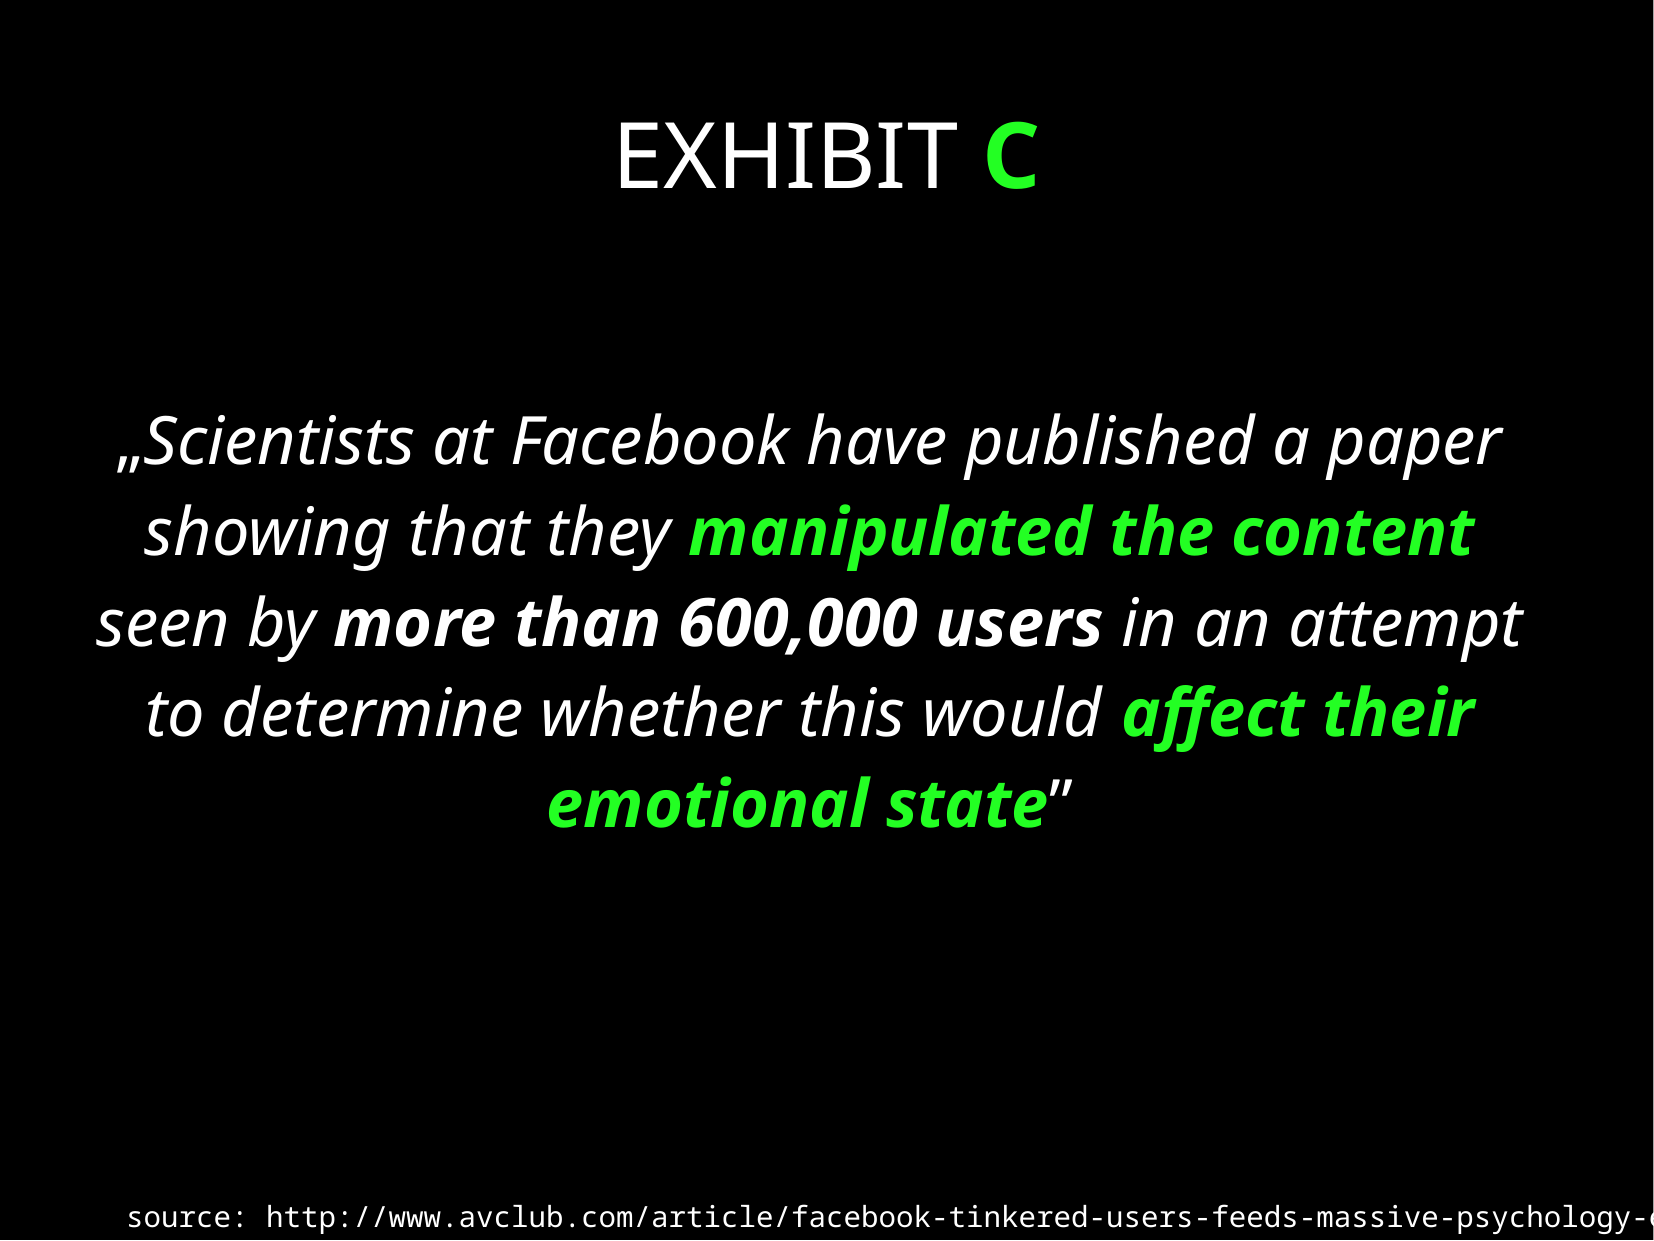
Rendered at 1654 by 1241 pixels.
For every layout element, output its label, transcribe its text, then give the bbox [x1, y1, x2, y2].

list „Scientists at Facebook have published a paper showing that they manipulated the content seen by more than 600,000 users in an attempt to determine whether this would affect their emotional state” [82, 311, 1538, 929]
title EXHIBIT C [82, 49, 1571, 257]
text_box source: http://www.avclub.com/article/facebook-tinkered-users-feeds-massive-psychology-e-206324 [111, 1188, 1543, 1233]
